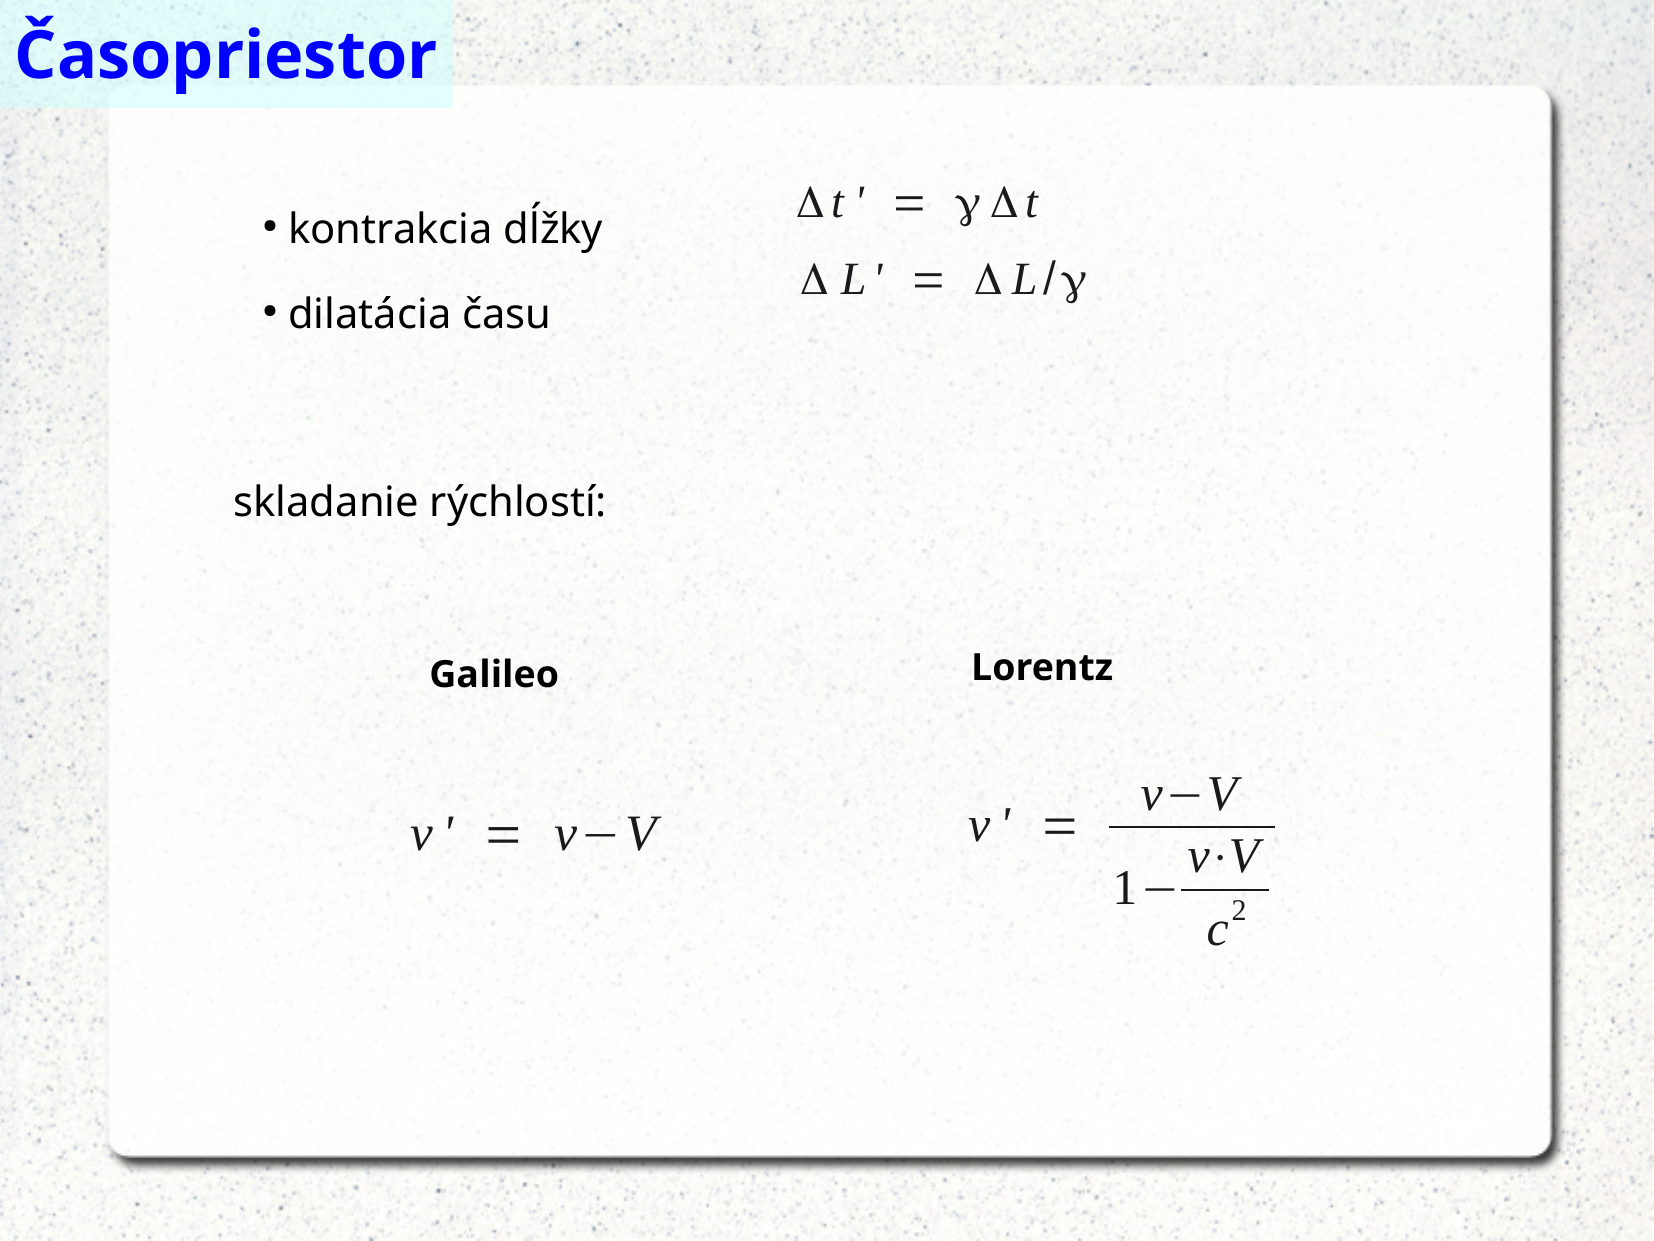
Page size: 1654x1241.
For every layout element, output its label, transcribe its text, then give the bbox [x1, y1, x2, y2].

chart [784, 176, 1053, 230]
chart [955, 766, 1291, 956]
text_box Časopriestor [0, 0, 431, 108]
text_box kontrakcia dĺžky dilatácia času [247, 162, 625, 323]
chart [788, 253, 1101, 307]
chart [397, 805, 677, 863]
text_box Galileo [414, 639, 563, 707]
text_box skladanie rýchlostí: [218, 464, 624, 538]
picture [0, 0, 1654, 1241]
text_box Lorentz [956, 633, 1124, 701]
